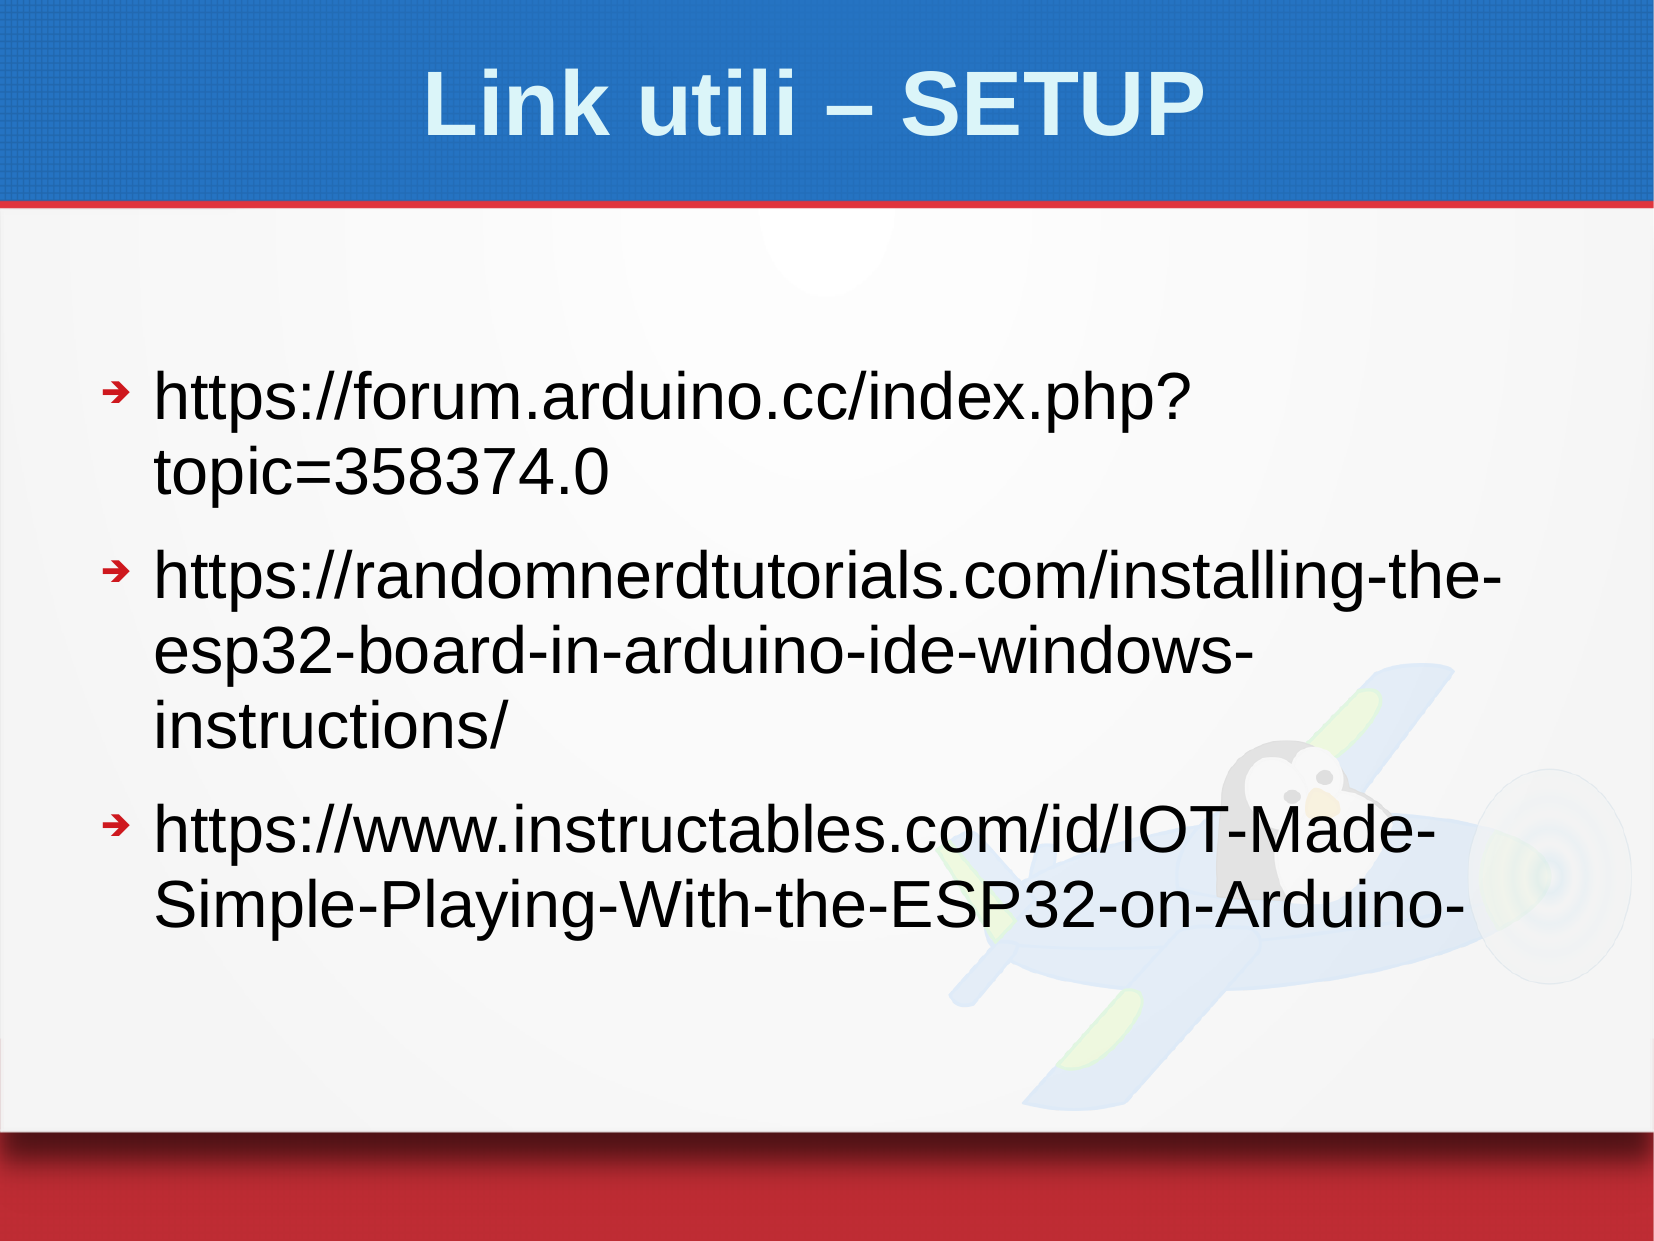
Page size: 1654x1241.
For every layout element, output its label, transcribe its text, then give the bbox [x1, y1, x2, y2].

picture [0, 0, 1654, 1241]
title Link utili – SETUP [82, 20, 1571, 186]
list https://forum.arduino.cc/index.php?topic=358374.0 https://randomnerdtutorials.com/installing-the-esp32-board-in-arduino-ide-windows-instructions/ https://www.instructables.com/id/IOT-Made-Simple-Playing-With-the-ESP32-on-Arduino- [82, 255, 1571, 1081]
